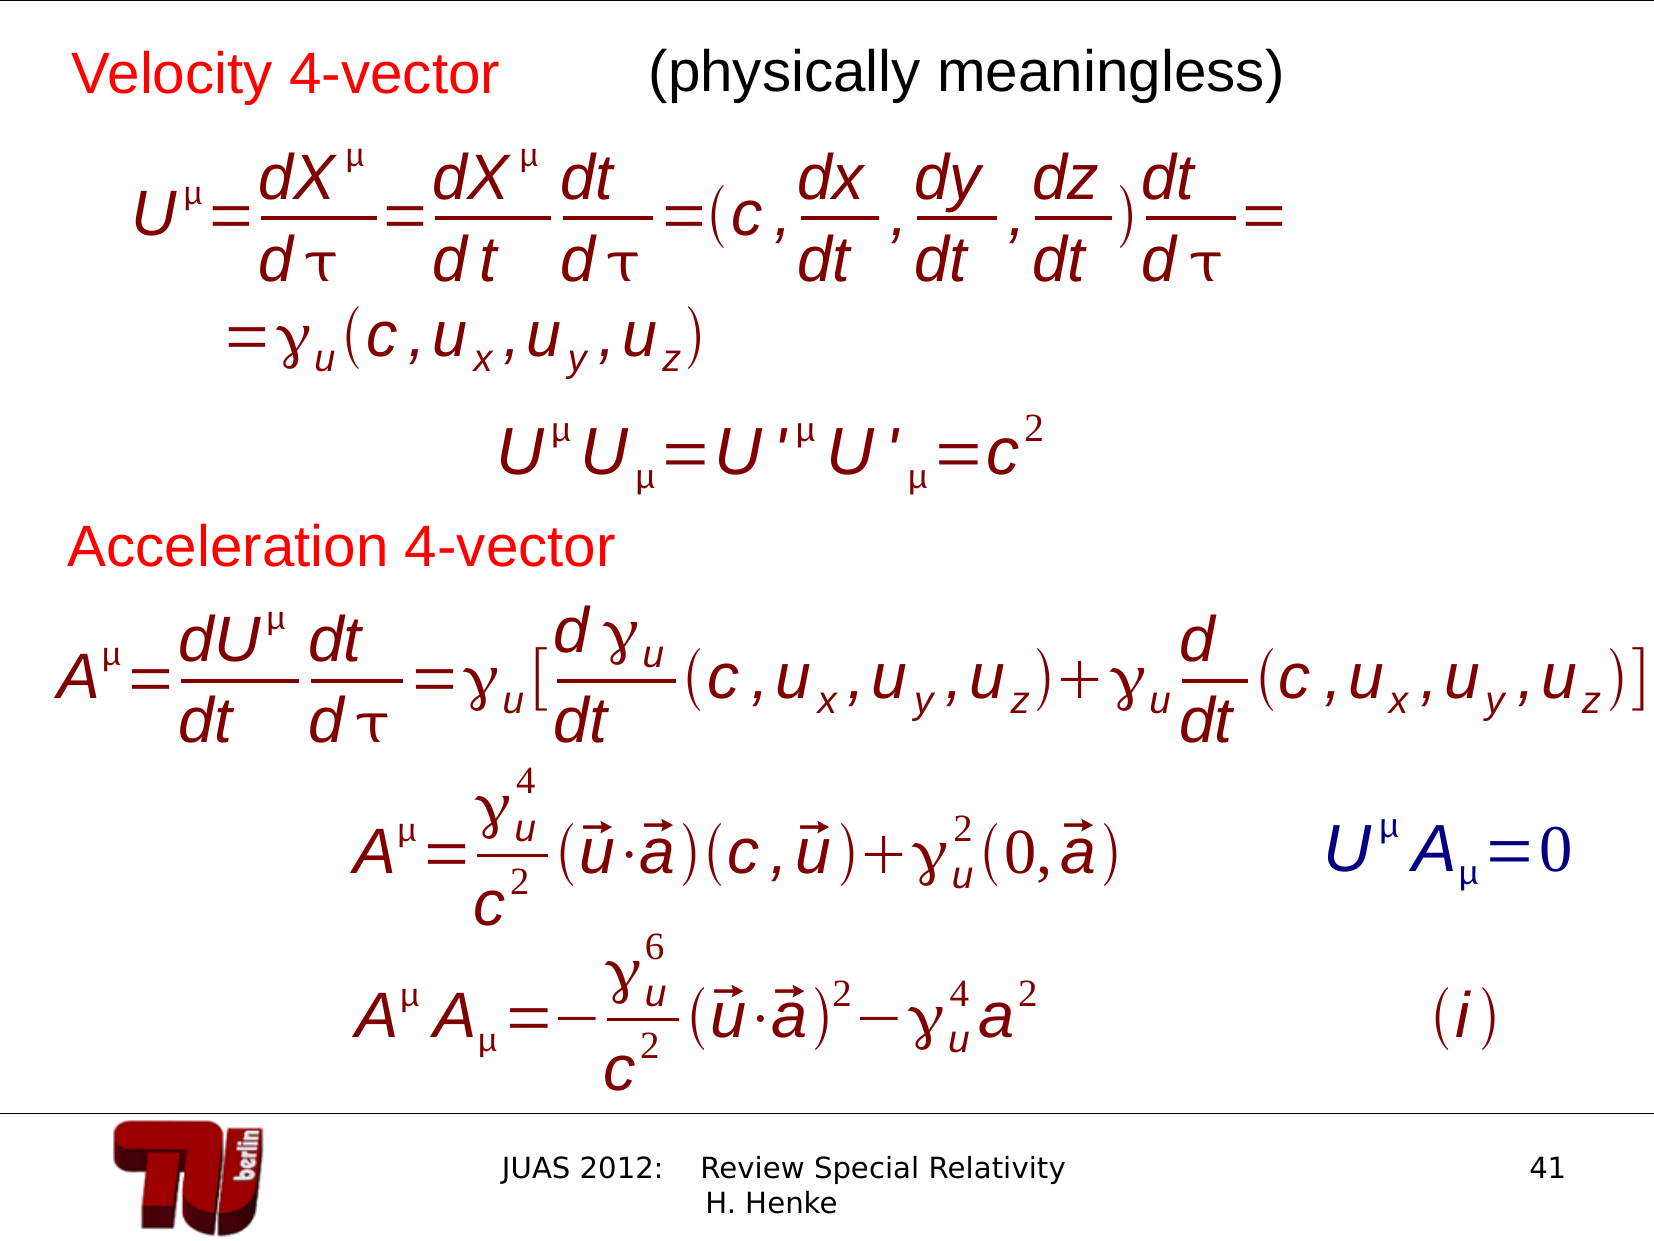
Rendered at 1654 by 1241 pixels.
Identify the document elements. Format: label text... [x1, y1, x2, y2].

text_box (physically meaningless) [633, 31, 1301, 112]
chart [47, 593, 1654, 1105]
chart [125, 136, 1296, 380]
chart [489, 405, 1051, 496]
text_box Velocity 4-vector [56, 33, 546, 137]
text_box Acceleration 4-vector [52, 505, 651, 640]
picture [112, 1119, 265, 1238]
